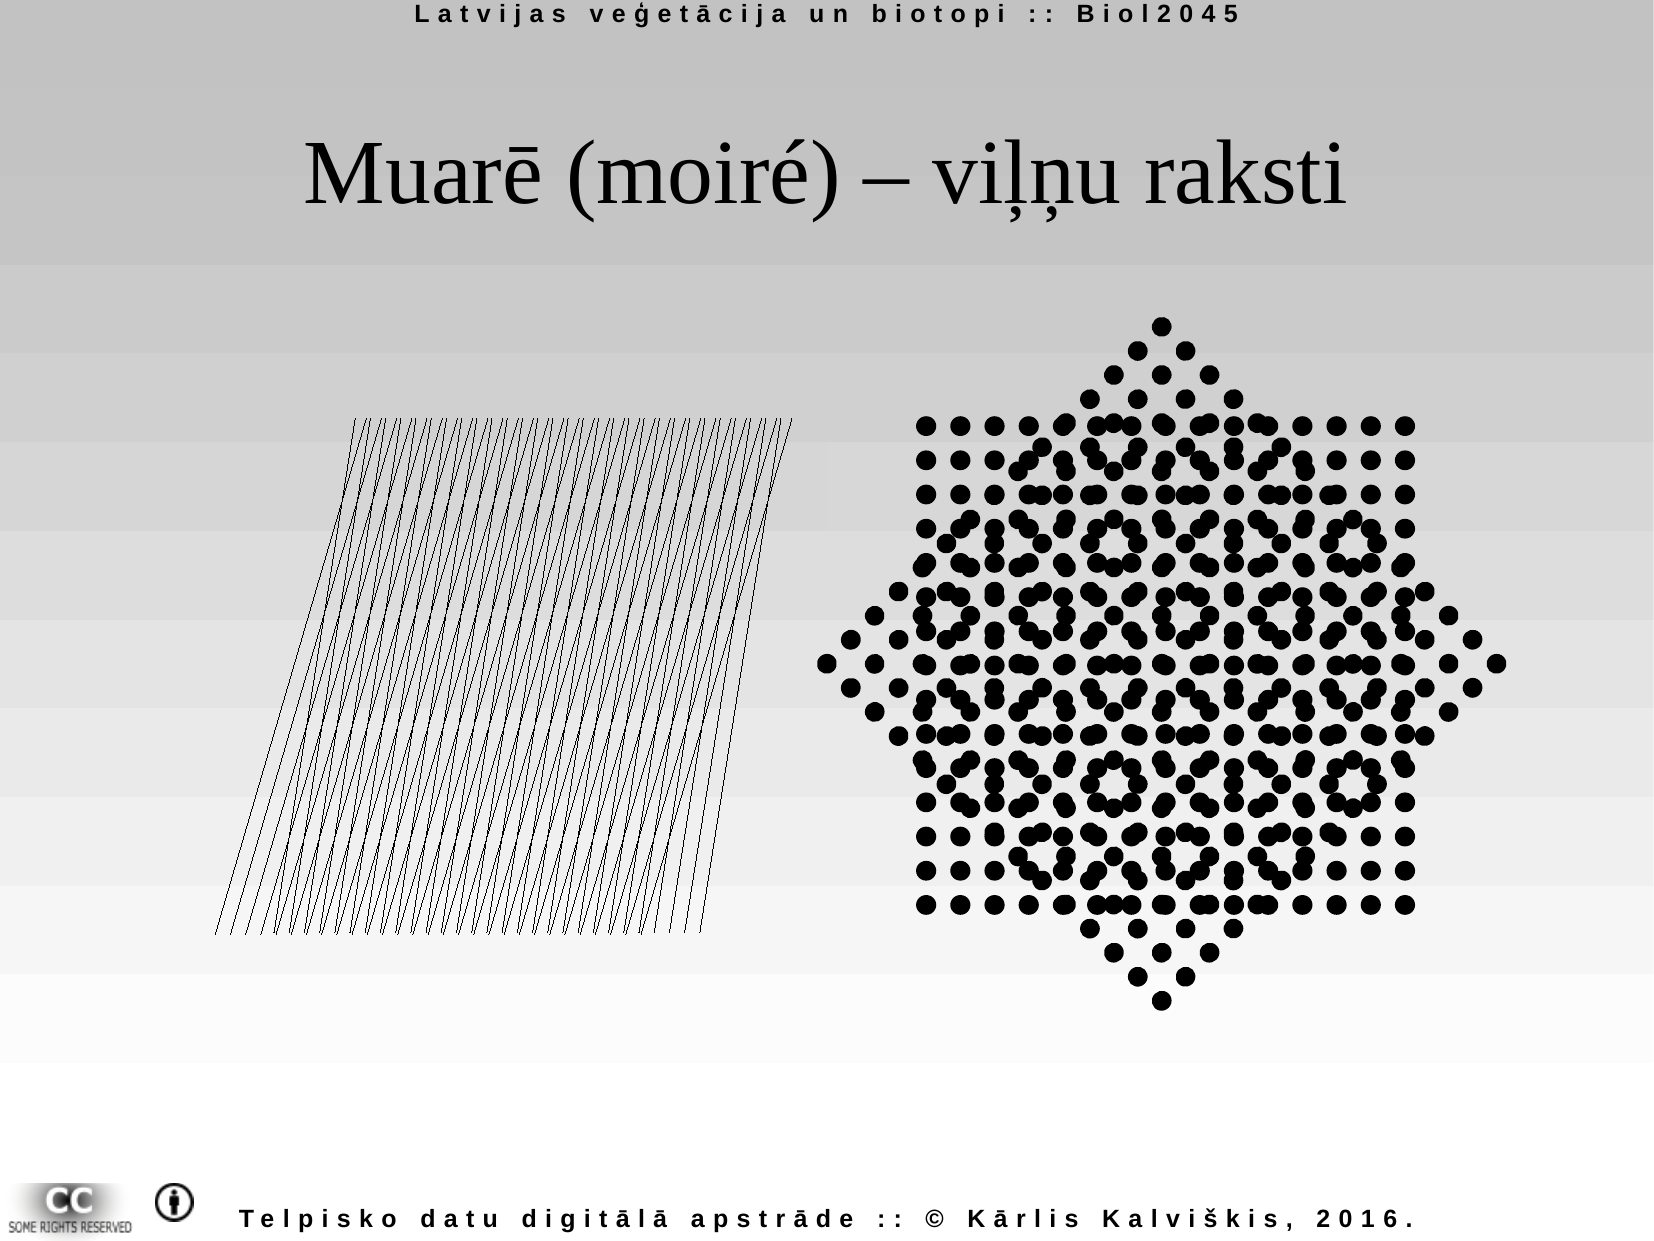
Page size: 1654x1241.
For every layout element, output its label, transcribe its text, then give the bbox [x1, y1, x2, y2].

text_box [1223, 621, 1245, 650]
text_box [984, 895, 1005, 915]
text_box [1223, 581, 1245, 608]
text_box [1008, 792, 1039, 819]
text_box [1292, 416, 1313, 437]
text_box [916, 895, 937, 915]
text_box [1247, 750, 1291, 795]
text_box [1292, 450, 1316, 482]
text_box [1247, 792, 1279, 818]
text_box [1292, 724, 1313, 744]
text_box [1018, 724, 1074, 746]
text_box [984, 518, 1005, 573]
text_box [1486, 653, 1507, 674]
text_box [1292, 792, 1316, 819]
text_box [1319, 484, 1347, 505]
text_box [1104, 943, 1124, 963]
text_box [1151, 365, 1172, 385]
text_box [1127, 967, 1148, 987]
text_box [1319, 678, 1387, 722]
text_box [984, 484, 1005, 505]
text_box [1394, 826, 1416, 847]
text_box [1189, 552, 1220, 578]
text_box [1319, 750, 1387, 818]
text_box [1319, 822, 1347, 847]
text_box [1127, 389, 1148, 410]
title Muarē (moiré) – viļņu raksti [29, 49, 1625, 296]
text_box [1087, 894, 1142, 915]
text_box [1155, 484, 1210, 505]
text_box [1127, 918, 1148, 939]
text_box [1292, 750, 1316, 778]
text_box [1360, 724, 1387, 746]
text_box [1247, 581, 1292, 650]
text_box [1394, 724, 1435, 746]
text_box [1052, 653, 1076, 676]
text_box [1223, 518, 1245, 573]
text_box [1258, 484, 1313, 505]
text_box [1223, 895, 1245, 915]
text_box [1292, 509, 1315, 539]
text_box [1326, 450, 1347, 471]
text_box [1292, 895, 1313, 915]
text_box [1176, 341, 1196, 361]
text_box [1052, 450, 1076, 482]
text_box [1018, 822, 1076, 881]
text_box [817, 653, 837, 674]
text_box [1080, 918, 1100, 939]
text_box [1176, 967, 1196, 987]
text_box [1052, 894, 1076, 915]
text_box [950, 895, 971, 915]
text_box [1080, 846, 1124, 891]
text_box [1152, 581, 1220, 650]
text_box [1247, 894, 1279, 915]
text_box [1151, 317, 1172, 337]
text_box [1152, 552, 1176, 578]
text_box [984, 724, 1005, 746]
text_box [1292, 689, 1316, 722]
text_box [984, 758, 1005, 813]
text_box [916, 484, 937, 505]
text_box [1414, 678, 1435, 698]
text_box [1008, 552, 1039, 578]
text_box [1292, 654, 1315, 676]
text_box [1151, 894, 1176, 915]
text_box [950, 792, 981, 818]
text_box [1175, 437, 1220, 482]
text_box [1080, 509, 1148, 578]
text_box [1462, 677, 1483, 698]
text_box [1223, 758, 1245, 813]
text_box [1360, 826, 1381, 847]
text_box [984, 416, 1005, 437]
text_box [1223, 484, 1245, 505]
text_box [1008, 581, 1076, 650]
text_box [840, 629, 861, 650]
text_box [1189, 792, 1220, 819]
text_box [1052, 750, 1076, 778]
text_box [1394, 416, 1416, 437]
text_box [1121, 581, 1148, 608]
text_box [916, 792, 937, 813]
text_box [1326, 860, 1347, 881]
text_box [889, 630, 909, 650]
text_box [1319, 724, 1347, 746]
text_box [916, 724, 971, 746]
text_box [1439, 605, 1459, 626]
text_box [1439, 653, 1459, 674]
text_box [1175, 389, 1196, 409]
text_box [1326, 895, 1347, 915]
text_box [1319, 581, 1347, 608]
text_box [1008, 509, 1052, 554]
text_box [912, 750, 937, 778]
text_box [1343, 606, 1363, 626]
text_box [936, 678, 981, 722]
text_box [1258, 822, 1316, 881]
text_box [1390, 750, 1416, 778]
text_box [1223, 822, 1245, 847]
text_box [1223, 860, 1245, 891]
text_box [1127, 341, 1148, 361]
text_box [1319, 621, 1347, 650]
text_box [950, 826, 971, 847]
text_box [1151, 792, 1176, 819]
text_box [1199, 943, 1220, 963]
text_box [984, 655, 1005, 676]
text_box [1360, 581, 1387, 608]
text_box [916, 450, 937, 471]
text_box [1292, 587, 1315, 642]
text_box [888, 726, 909, 746]
text_box [864, 702, 885, 722]
text_box [912, 581, 981, 650]
text_box [936, 750, 981, 795]
text_box [1247, 654, 1279, 676]
text_box [864, 654, 885, 674]
text_box [1189, 894, 1220, 915]
text_box [1087, 653, 1142, 676]
text_box [1052, 689, 1076, 722]
text_box [1391, 581, 1435, 650]
text_box [1292, 552, 1315, 578]
text_box [1080, 822, 1108, 847]
text_box [912, 689, 937, 722]
text_box [1151, 750, 1176, 778]
text_box [1152, 943, 1172, 963]
text_box [1080, 484, 1108, 506]
picture [0, 0, 1654, 1241]
text_box [1152, 509, 1176, 539]
text_box [1018, 895, 1039, 915]
text_box [984, 822, 1005, 847]
text_box [1176, 918, 1196, 939]
text_box [1360, 416, 1381, 437]
text_box [1080, 750, 1148, 819]
text_box [1247, 509, 1291, 554]
text_box [1360, 895, 1381, 915]
text_box [984, 581, 1005, 608]
text_box [1008, 750, 1052, 795]
text_box [1189, 413, 1220, 437]
text_box [912, 552, 937, 578]
text_box [1223, 678, 1245, 710]
text_box [916, 416, 937, 437]
text_box [1394, 860, 1416, 881]
text_box [1080, 581, 1108, 608]
text_box [984, 450, 1005, 471]
text_box [1247, 437, 1292, 482]
text_box [1360, 621, 1387, 650]
text_box [950, 450, 971, 471]
text_box [1104, 605, 1124, 626]
text_box [1080, 389, 1100, 410]
text_box [950, 654, 981, 676]
text_box [1121, 860, 1148, 891]
text_box [1052, 552, 1076, 578]
text_box [1018, 416, 1039, 437]
text_box [1199, 365, 1220, 385]
text_box [984, 621, 1005, 650]
text_box [1247, 846, 1292, 891]
text_box [1223, 655, 1245, 676]
text_box [1390, 689, 1416, 722]
text_box [1175, 750, 1220, 795]
text_box [1247, 552, 1279, 578]
text_box [1080, 437, 1148, 482]
text_box [1008, 846, 1052, 891]
text_box [916, 860, 937, 881]
text_box [1223, 389, 1244, 410]
text_box [1394, 792, 1416, 813]
text_box [1151, 413, 1176, 437]
text_box [840, 678, 861, 698]
text_box [1121, 822, 1148, 847]
text_box [936, 509, 981, 554]
text_box [984, 860, 1005, 881]
text_box [1394, 484, 1416, 505]
text_box [1394, 518, 1416, 539]
text_box [1008, 677, 1052, 722]
text_box [950, 860, 971, 881]
text_box [1008, 437, 1052, 482]
text_box [1247, 678, 1292, 722]
text_box [1258, 724, 1291, 746]
text_box [1152, 653, 1176, 676]
text_box [1151, 689, 1176, 722]
text_box [1121, 621, 1148, 650]
text_box [1151, 450, 1176, 482]
text_box [1008, 653, 1039, 676]
text_box [1438, 702, 1459, 722]
text_box [1326, 654, 1381, 676]
text_box [1394, 895, 1416, 915]
text_box [1152, 991, 1172, 1011]
text_box [1391, 653, 1416, 676]
text_box [1391, 552, 1416, 578]
text_box [950, 552, 981, 578]
text_box [1223, 724, 1245, 746]
text_box [1394, 450, 1416, 471]
text_box [1103, 365, 1124, 385]
text_box [1326, 416, 1347, 437]
text_box [1121, 484, 1148, 506]
text_box [1223, 416, 1245, 471]
text_box [1319, 509, 1387, 578]
text_box [889, 581, 909, 602]
text_box [1087, 413, 1142, 437]
text_box [1462, 630, 1483, 650]
text_box [1223, 918, 1244, 939]
text_box [1360, 484, 1381, 505]
text_box [916, 826, 937, 847]
text_box [950, 416, 971, 437]
text_box [1247, 413, 1279, 437]
text_box [1052, 509, 1076, 539]
text_box [1360, 450, 1381, 471]
text_box [916, 518, 937, 539]
text_box [1155, 724, 1210, 746]
text_box [1080, 678, 1148, 722]
text_box [912, 654, 937, 676]
text_box [1151, 822, 1220, 891]
text_box [1018, 484, 1074, 505]
text_box [984, 678, 1005, 710]
text_box [1189, 653, 1220, 676]
text_box [1080, 621, 1108, 650]
text_box [1175, 509, 1220, 554]
text_box [1175, 677, 1220, 722]
text_box [950, 484, 971, 505]
text_box [1360, 860, 1381, 881]
text_box [1052, 792, 1076, 819]
text_box [888, 678, 909, 698]
text_box [1080, 724, 1108, 746]
text_box [1052, 413, 1076, 437]
text_box [864, 606, 885, 626]
text_box [1121, 724, 1148, 746]
